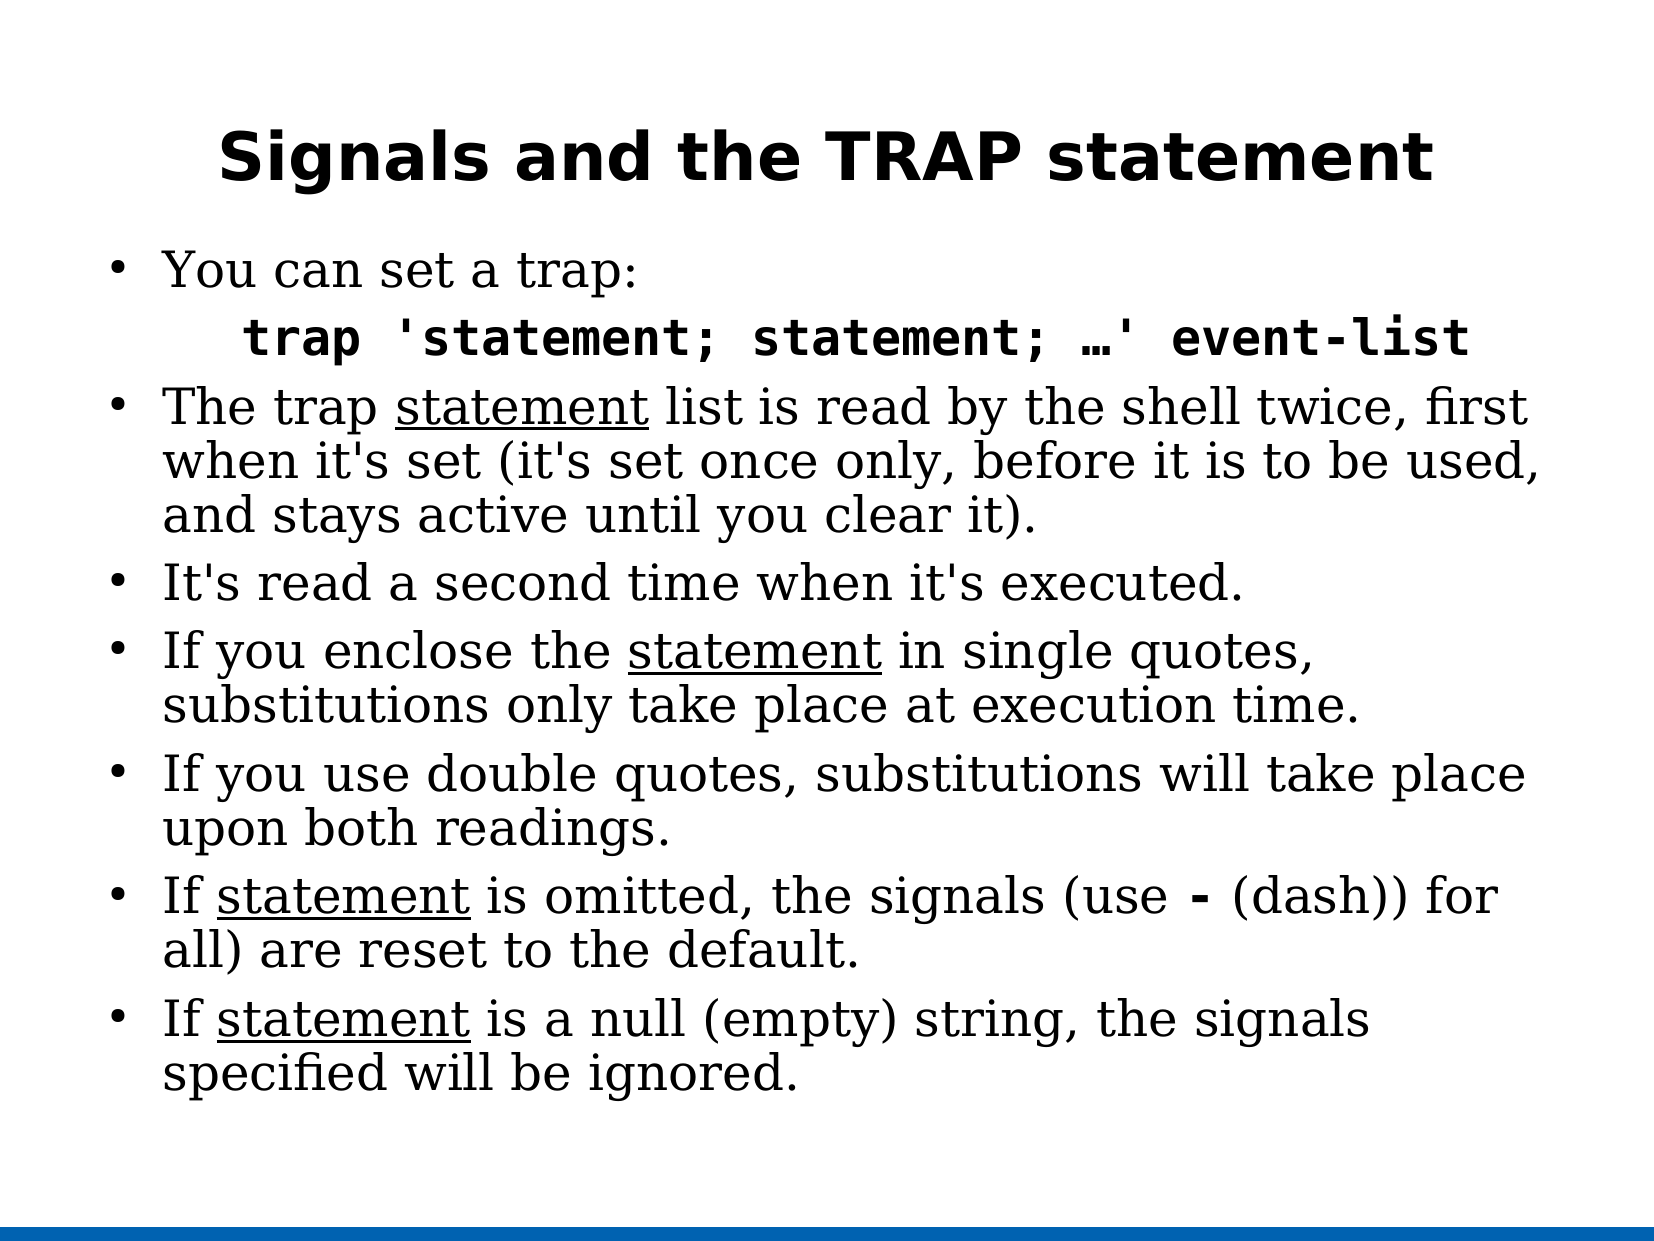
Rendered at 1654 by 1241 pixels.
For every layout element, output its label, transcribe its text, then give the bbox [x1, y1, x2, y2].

list You can set a trap: trap 'statement; statement; …' event-list The trap statement list is read by the shell twice, first when it's set (it's set once only, before it is to be used, and stays active until you clear it). It's read a second time when it's executed. If you enclose the statement in single quotes, substitutions only take place at execution time. If you use double quotes, substitutions will take place upon both readings. If statement is omitted, the signals (use - (dash)) for all) are reset to the default. If statement is a null (empty) string, the signals specified will be ignored. [76, 236, 1565, 1109]
title Signals and the TRAP statement [82, 50, 1571, 257]
